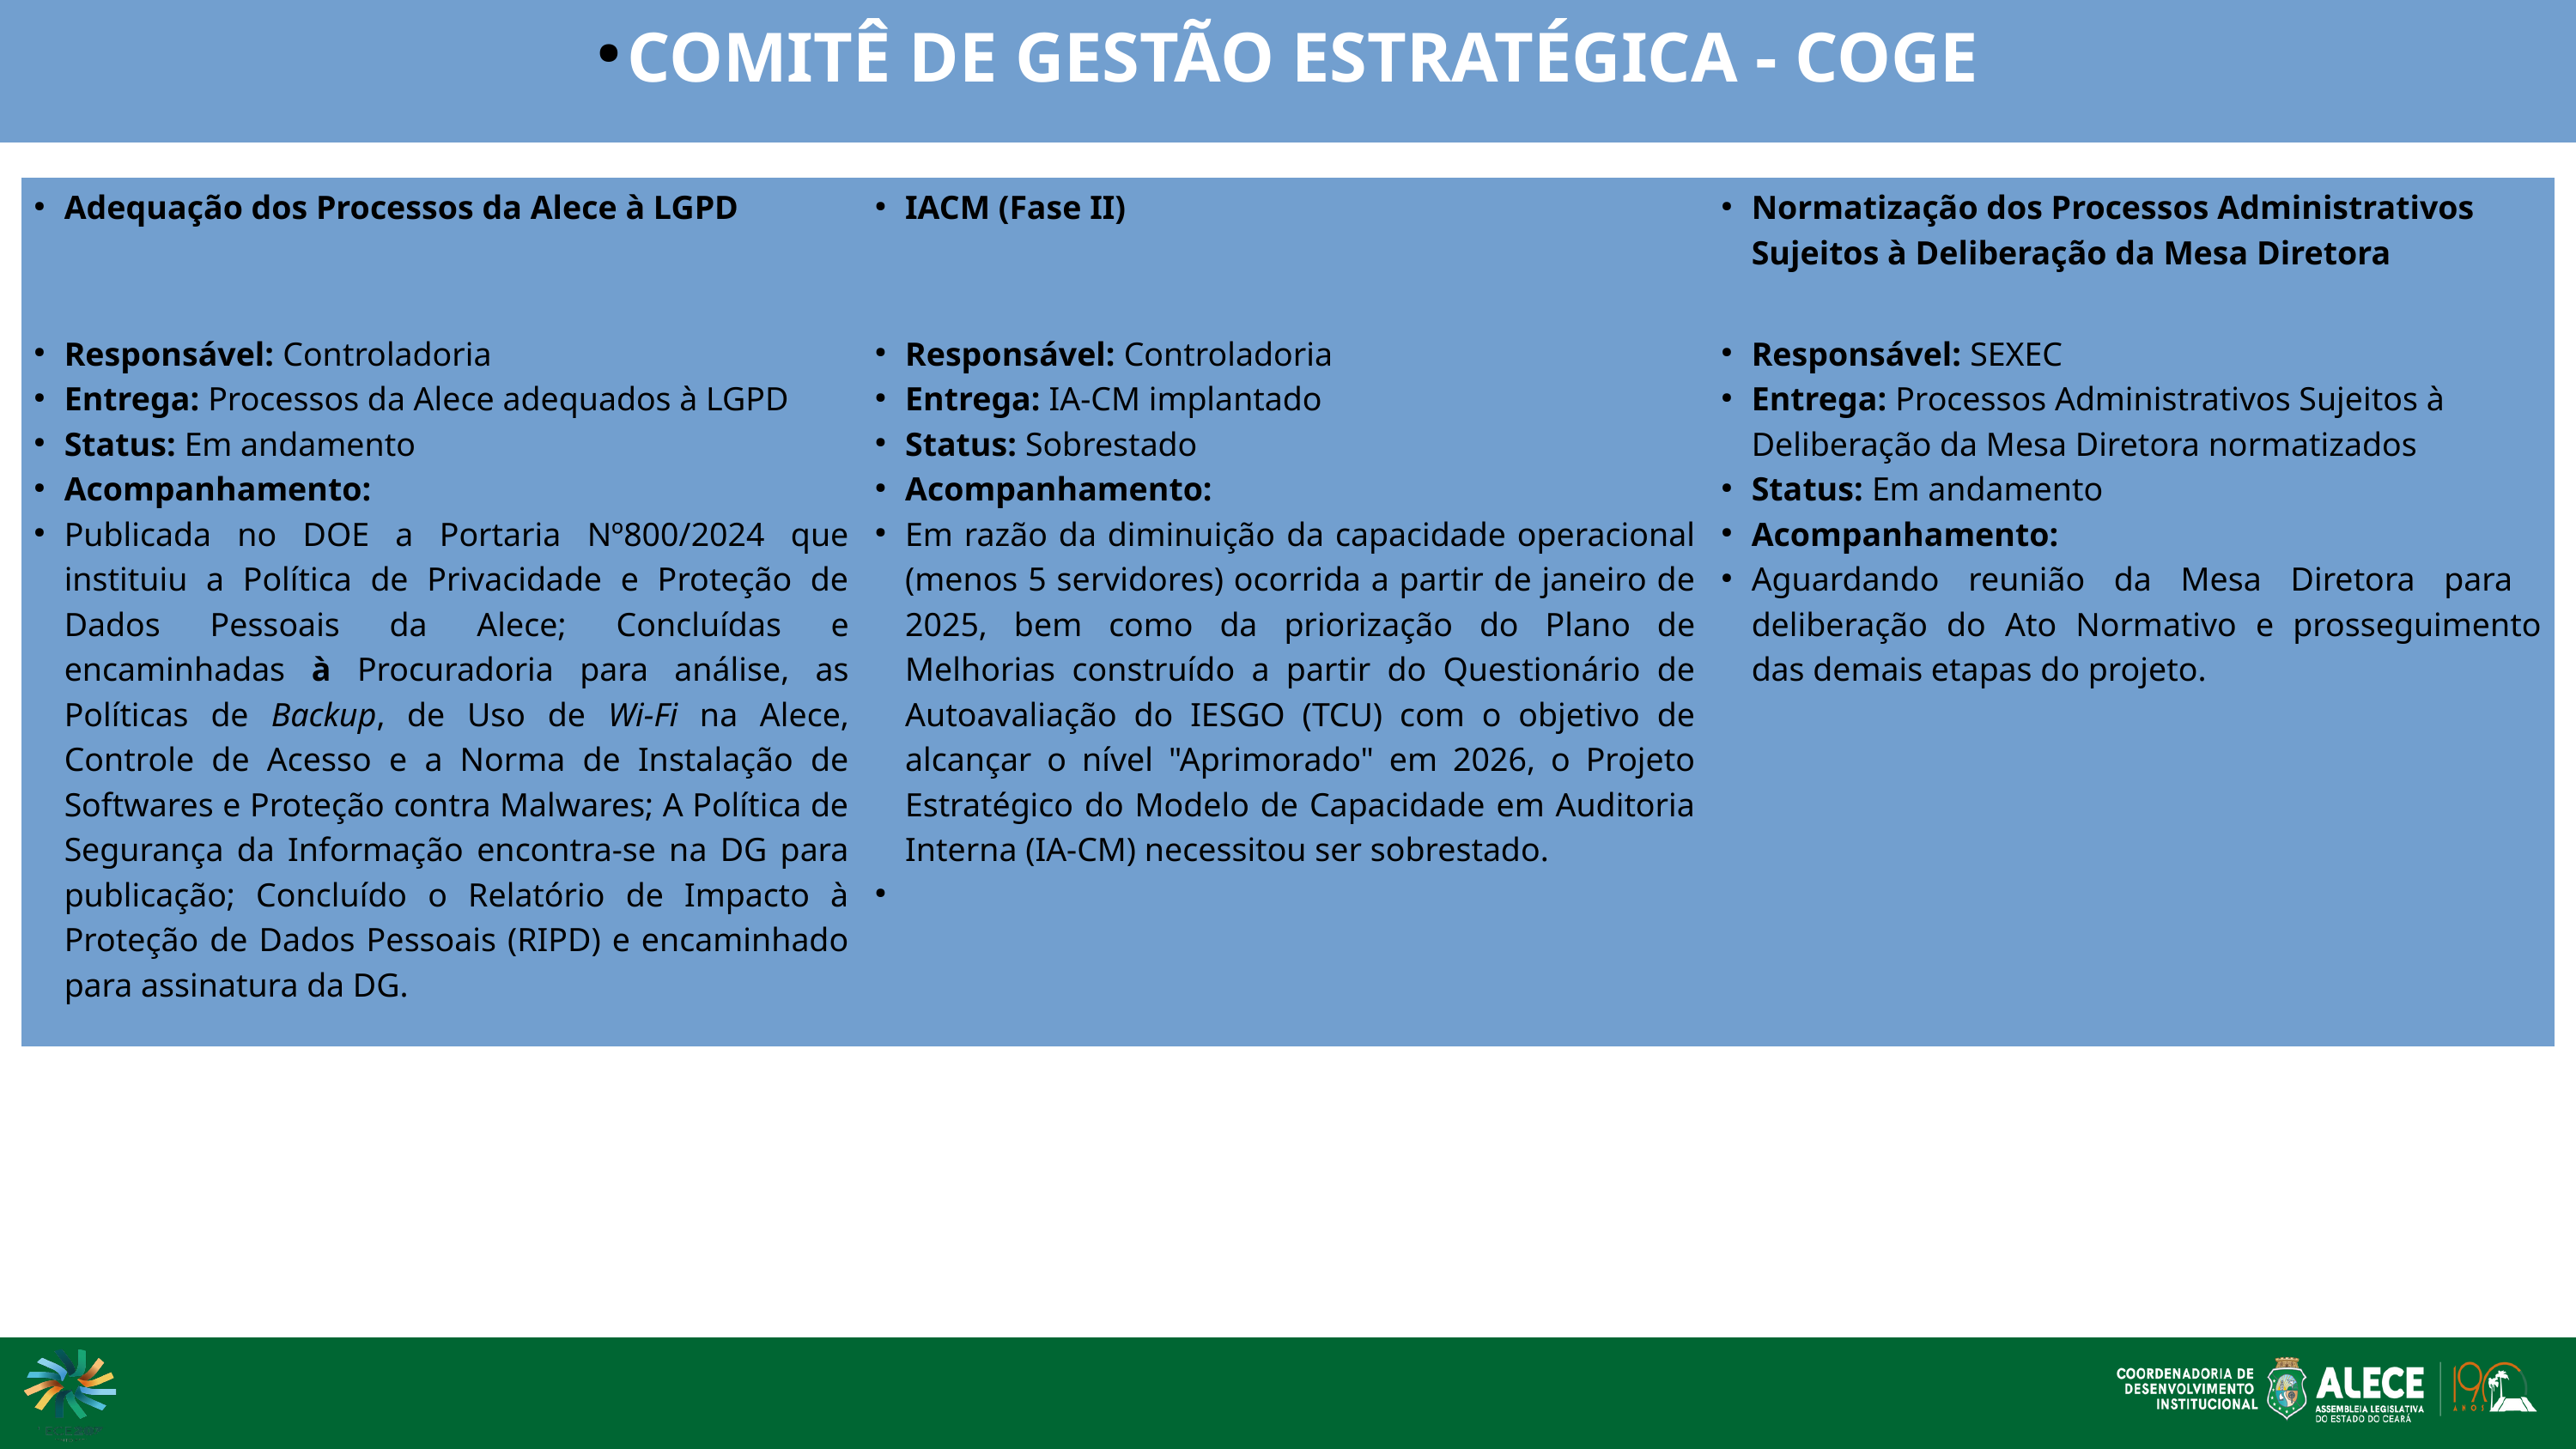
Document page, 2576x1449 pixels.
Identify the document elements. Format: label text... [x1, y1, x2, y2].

table_header IACM (Fase II) [862, 178, 1709, 324]
table_header Adequação dos Processos da Alece à LGPD [21, 178, 862, 324]
table_header COMITÊ DE GESTÃO ESTRATÉGICA - COGE [0, 0, 2576, 142]
table_cell Responsável: Controladoria Entrega: Processos da Alece adequados à LGPD Status: Em andamento Acompanhamento: Publicada no DOE a Portaria Nº800/2024 que instituiu a Política de Privacidade e Proteção de Dados Pessoais da Alece; Concluídas e encaminhadas à Procuradoria para análise, as Políticas de Backup, de Uso de Wi-Fi na Alece, Controle de Acesso e a Norma de Instalação de Softwares e Proteção contra Malwares; A Política de Segurança da Informação encontra-se na DG para publicação; Concluído o Relatório de Impacto à Proteção de Dados Pessoais (RIPD) e encaminhado para assinatura da DG. [21, 324, 862, 1046]
table_cell Responsável: SEXEC Entrega: Processos Administrativos Sujeitos à Deliberação da Mesa Diretora normatizados Status: Em andamento Acompanhamento: Aguardando reunião da Mesa Diretora para deliberação do Ato Normativo e prosseguimento das demais etapas do projeto. [1709, 324, 2555, 1046]
table_cell Responsável: Controladoria Entrega: IA-CM implantado Status: Sobrestado Acompanhamento: Em razão da diminuição da capacidade operacional (menos 5 servidores) ocorrida a partir de janeiro de 2025, bem como da priorização do Plano de Melhorias construído a partir do Questionário de Autoavaliação do IESGO (TCU) com o objetivo de alcançar o nível "Aprimorado" em 2026, o Projeto Estratégico do Modelo de Capacidade em Auditoria Interna (IA-CM) necessitou ser sobrestado. [862, 324, 1709, 1046]
table_header Normatização dos Processos Administrativos Sujeitos à Deliberação da Mesa Diretora [1709, 178, 2555, 324]
text_box [0, 1335, 2576, 1449]
